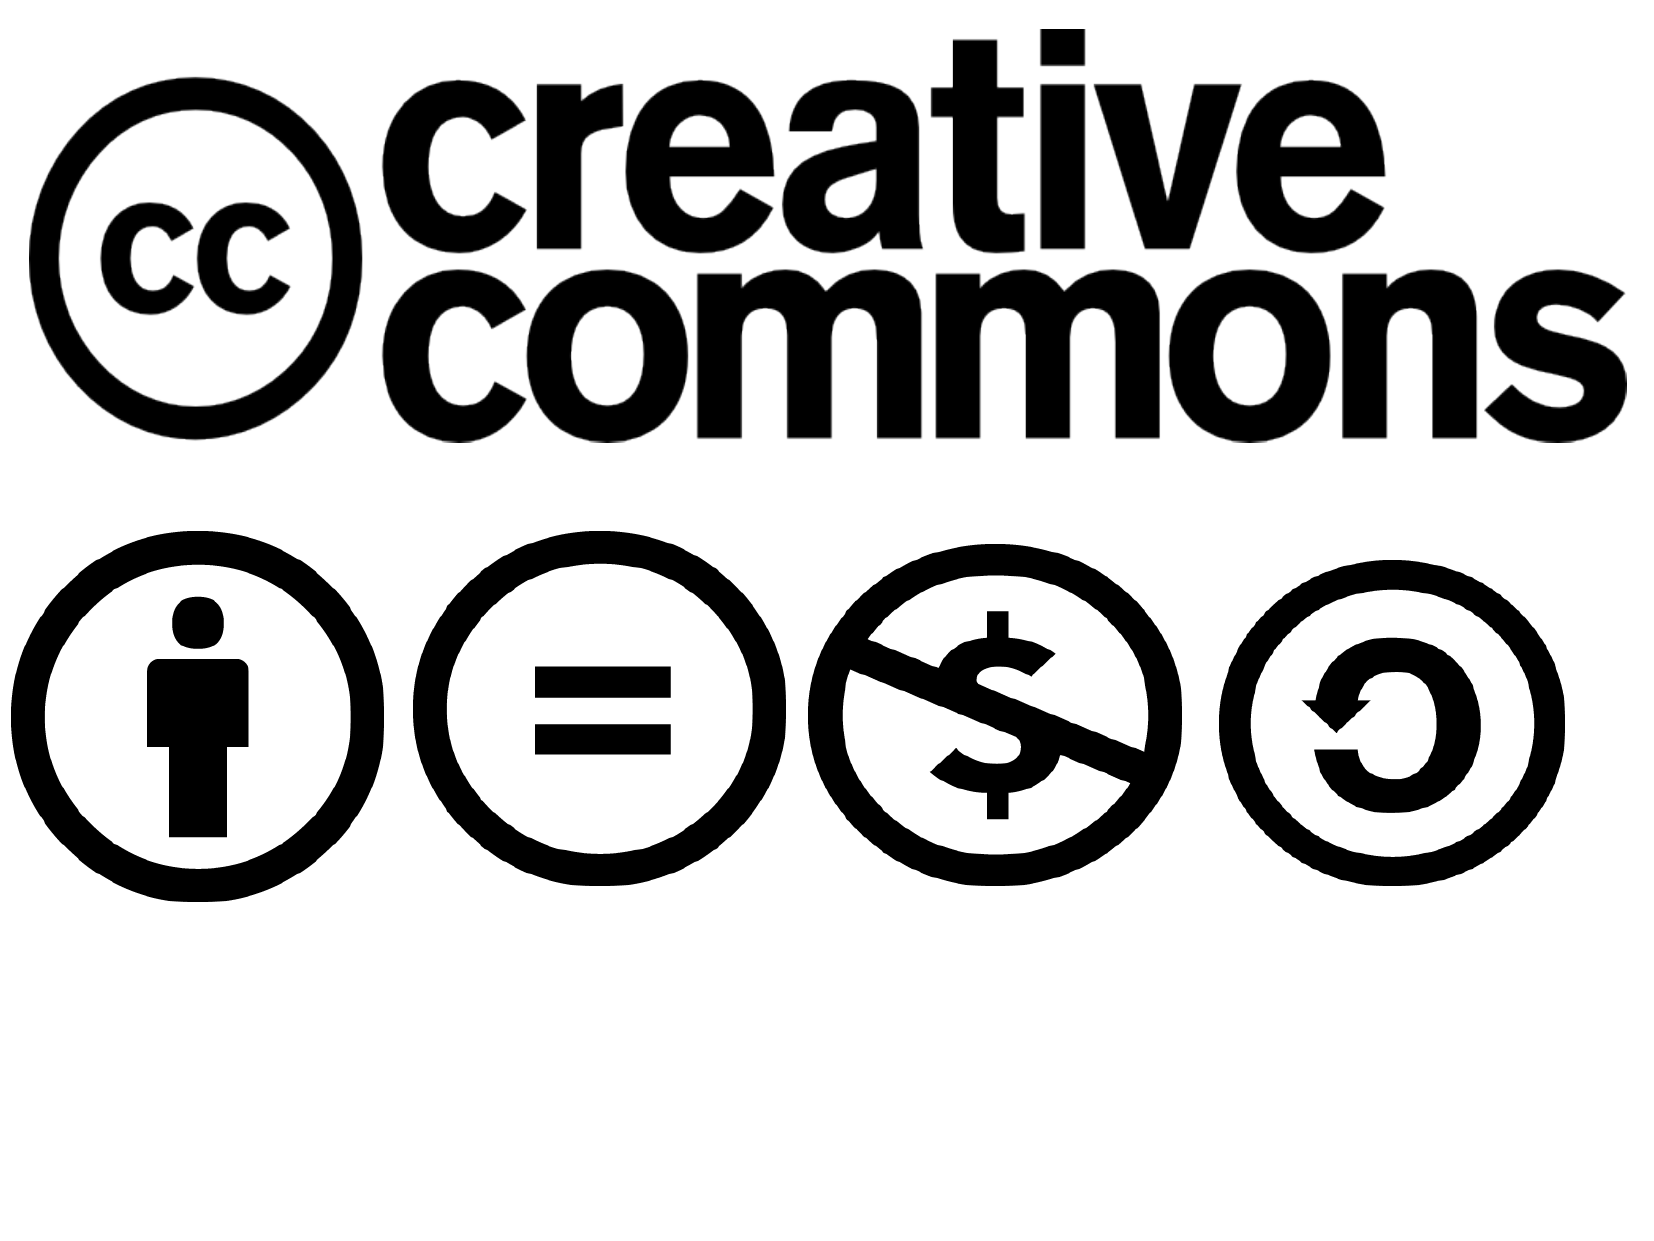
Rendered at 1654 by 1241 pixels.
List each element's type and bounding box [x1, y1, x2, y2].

picture [808, 544, 1182, 886]
picture [413, 531, 786, 886]
picture [29, 29, 1627, 443]
picture [11, 531, 384, 902]
picture [1219, 560, 1565, 886]
